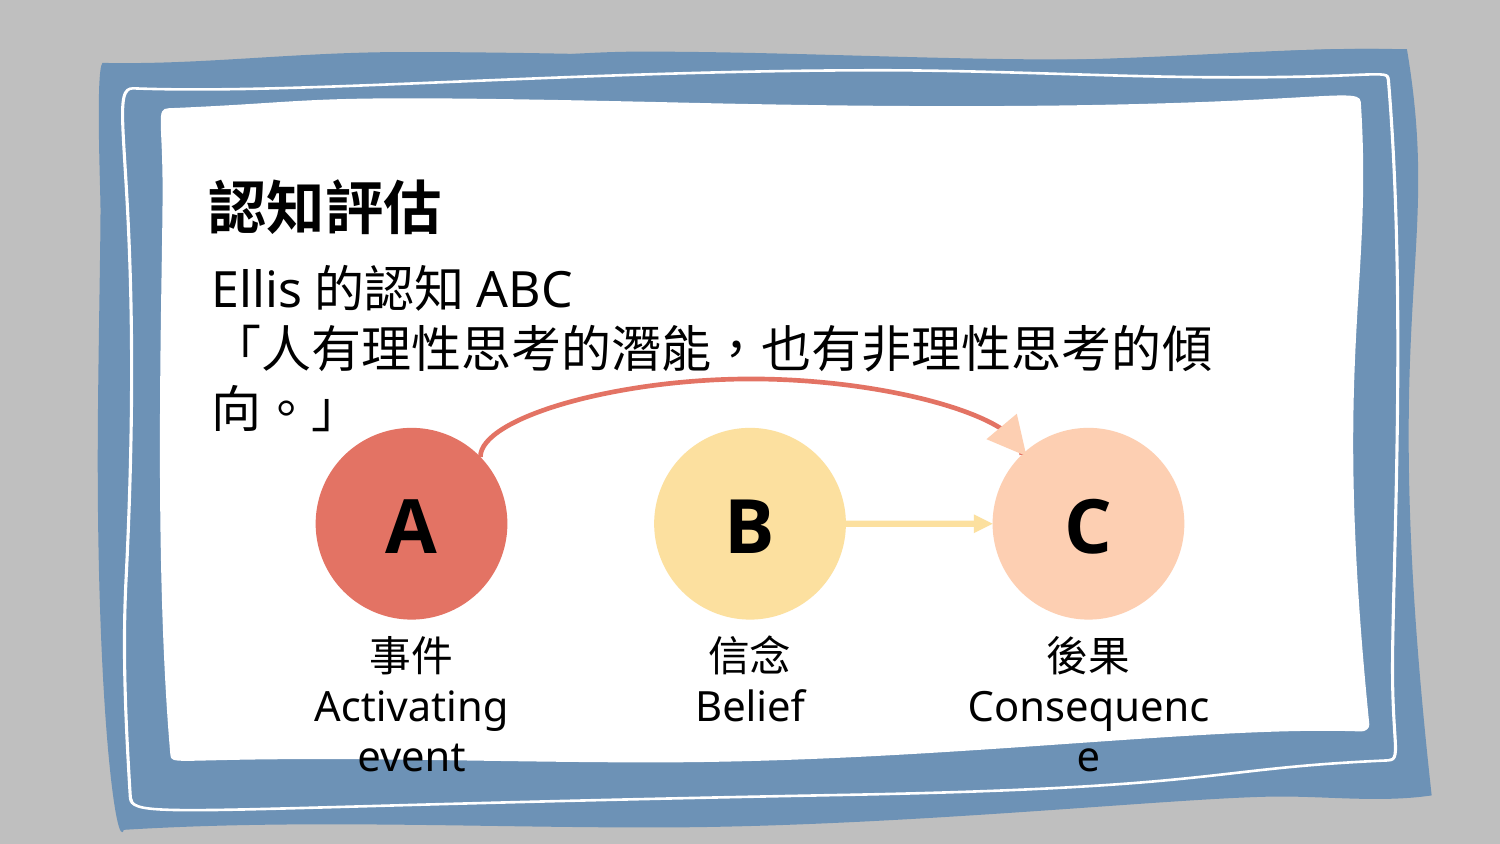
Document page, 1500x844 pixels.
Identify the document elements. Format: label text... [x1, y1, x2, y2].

text_box [97, 48, 1432, 833]
text_box A [355, 470, 468, 576]
text_box 後果 Consequence [951, 622, 1226, 788]
text_box 信念 Belief [659, 622, 841, 738]
text_box Ellis的認知ABC 「人有理性思考的潛能，也有非理性思考的傾向。」 [196, 250, 1340, 445]
text_box 認知評估 [194, 128, 486, 249]
text_box 事件 Activating event [243, 622, 580, 788]
text_box C [1032, 470, 1145, 576]
text_box Ellis的認知ABC 「人有理性思考的潛能，也有非理性思考的傾向。」 [489, 382, 997, 445]
text_box B [693, 470, 807, 576]
